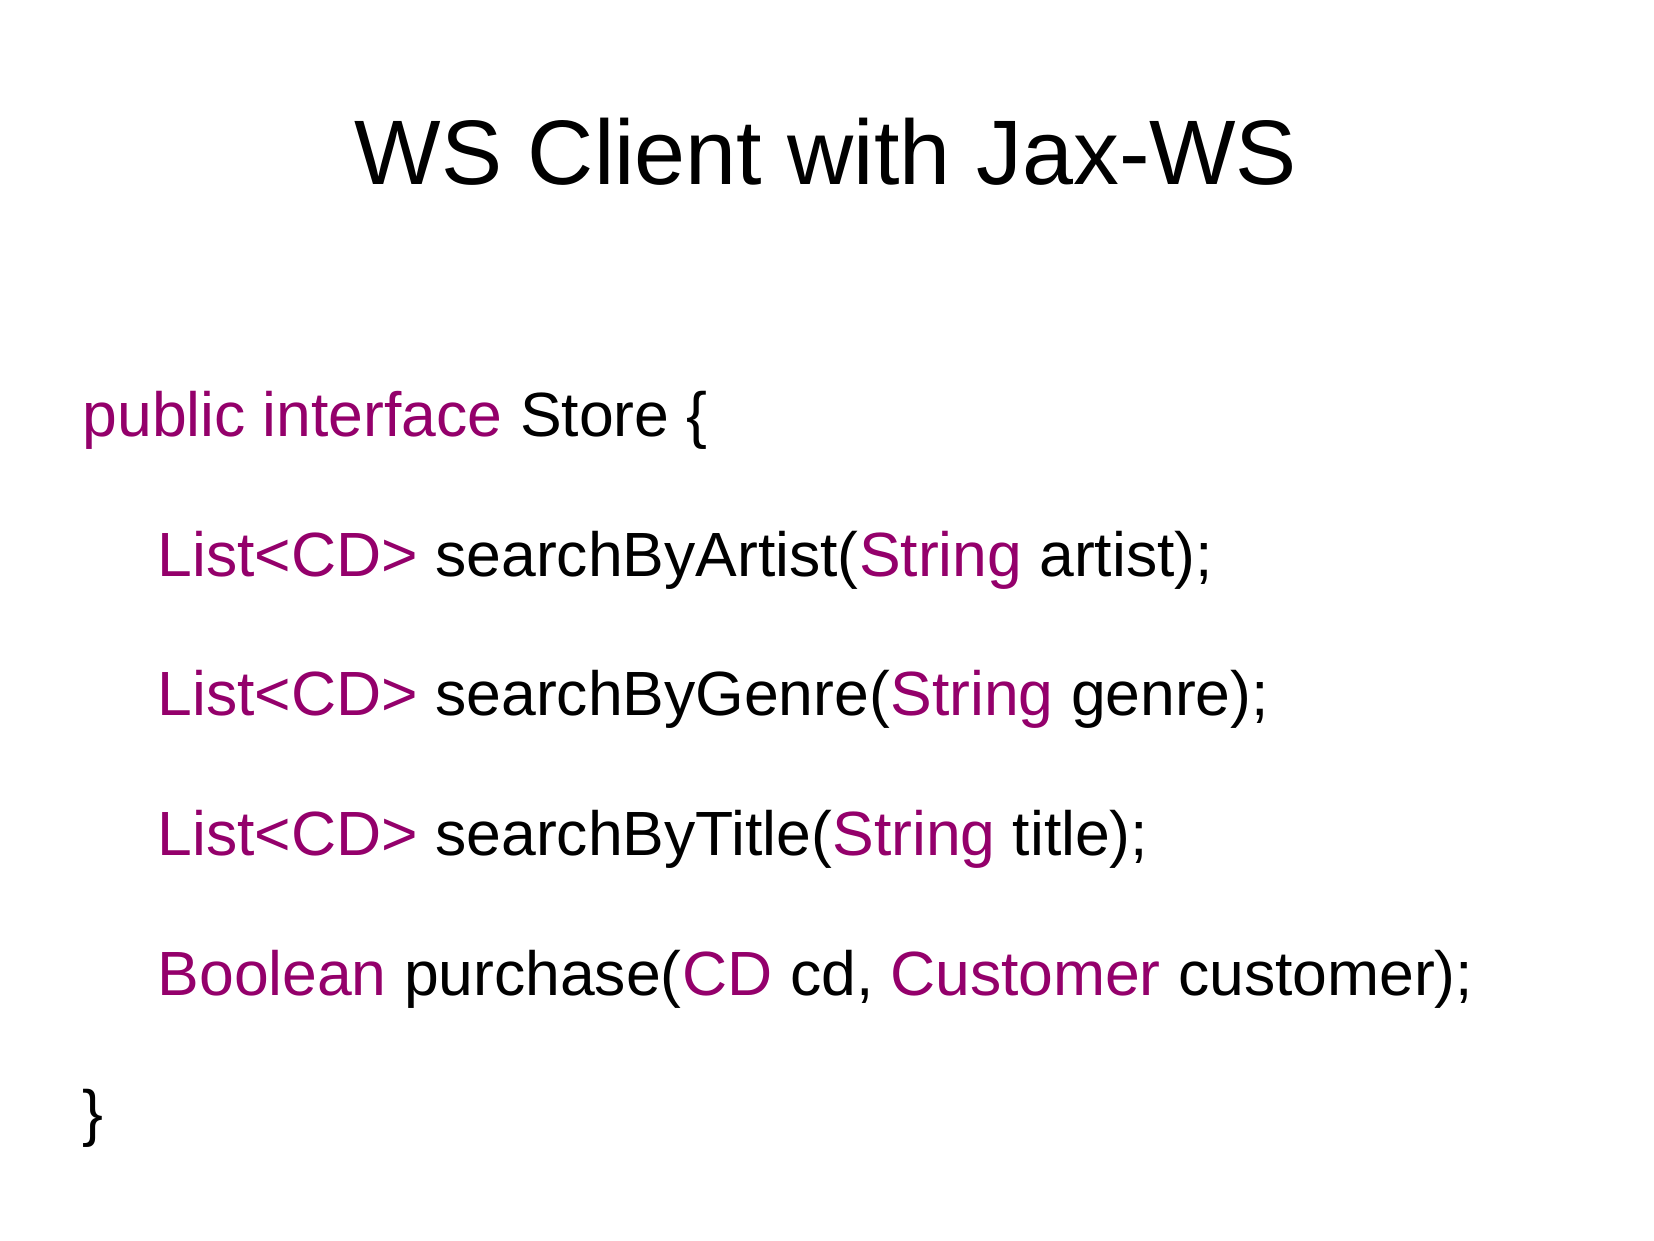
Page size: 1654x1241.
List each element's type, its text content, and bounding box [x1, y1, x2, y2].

subtitle public interface Store { List<CD> searchByArtist(String artist); List<CD> searchByGenre(String genre); List<CD> searchByTitle(String title); Boolean purchase(CD cd, Customer customer); } [82, 310, 1571, 1218]
title WS Client with Jax-WS [82, 49, 1571, 257]
